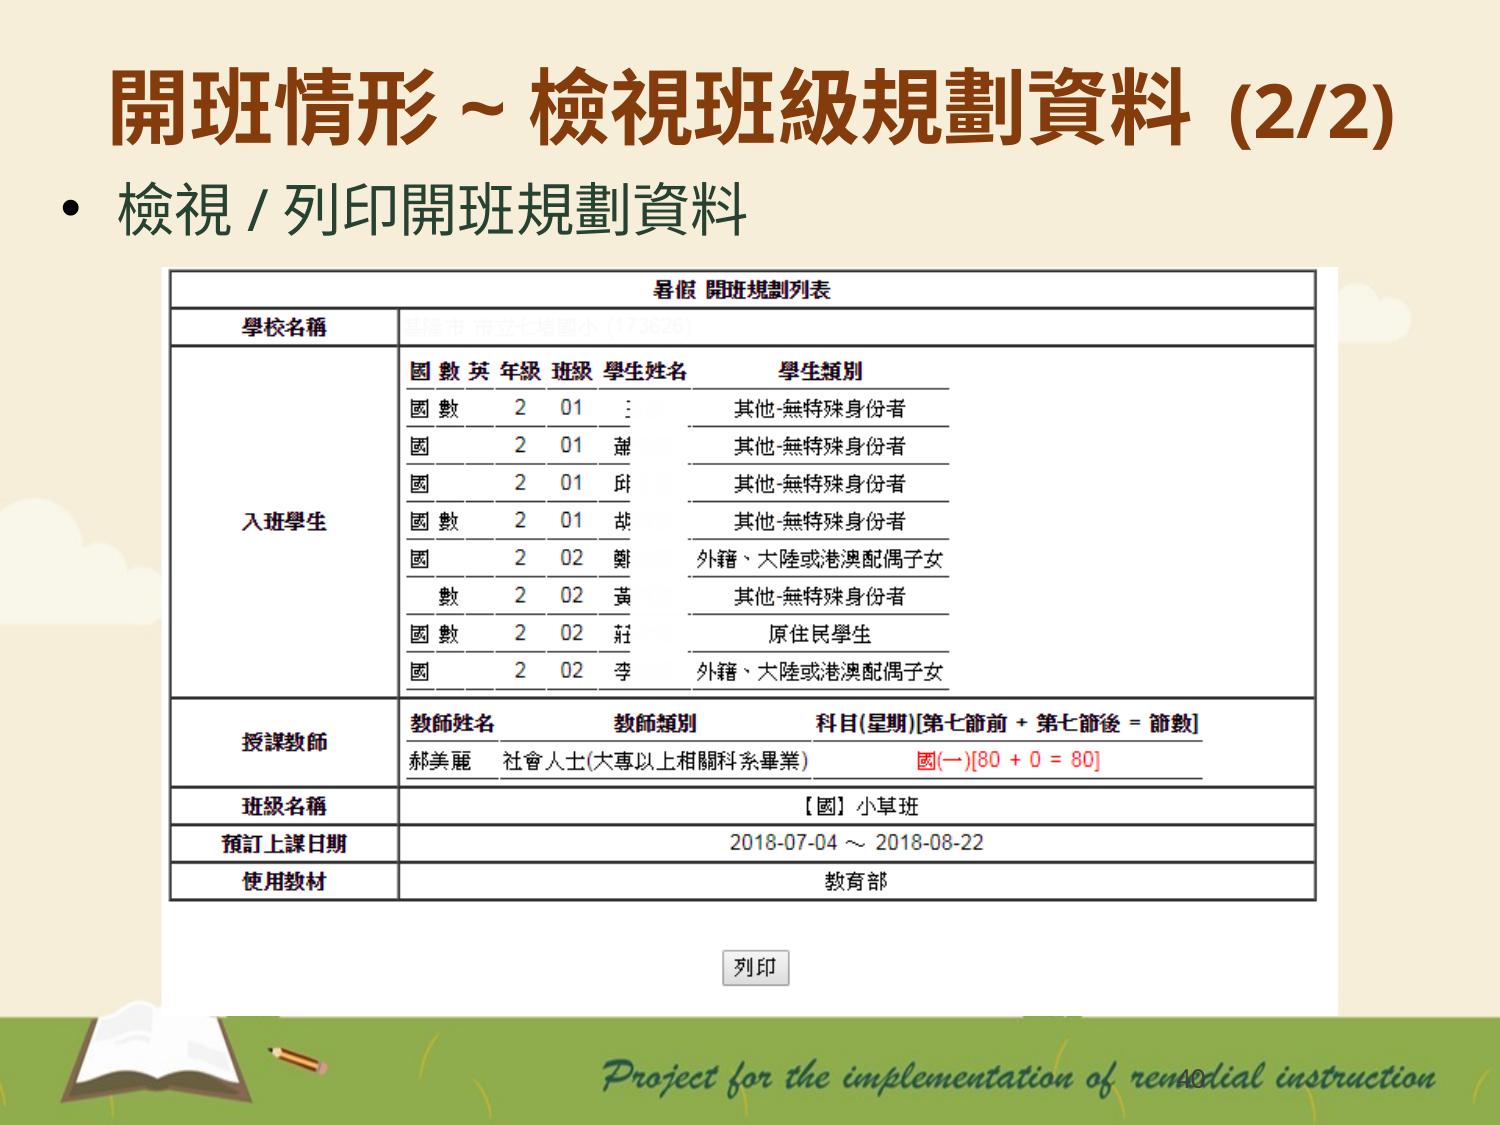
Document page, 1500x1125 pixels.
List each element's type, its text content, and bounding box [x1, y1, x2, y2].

text_box [1161, 1046, 1499, 1107]
title 開班情形~檢視班級規劃資料 (2/2) [13, 45, 1491, 178]
picture [161, 267, 1339, 1016]
text_box 檢視/列印開班規劃資料 [46, 178, 1454, 250]
